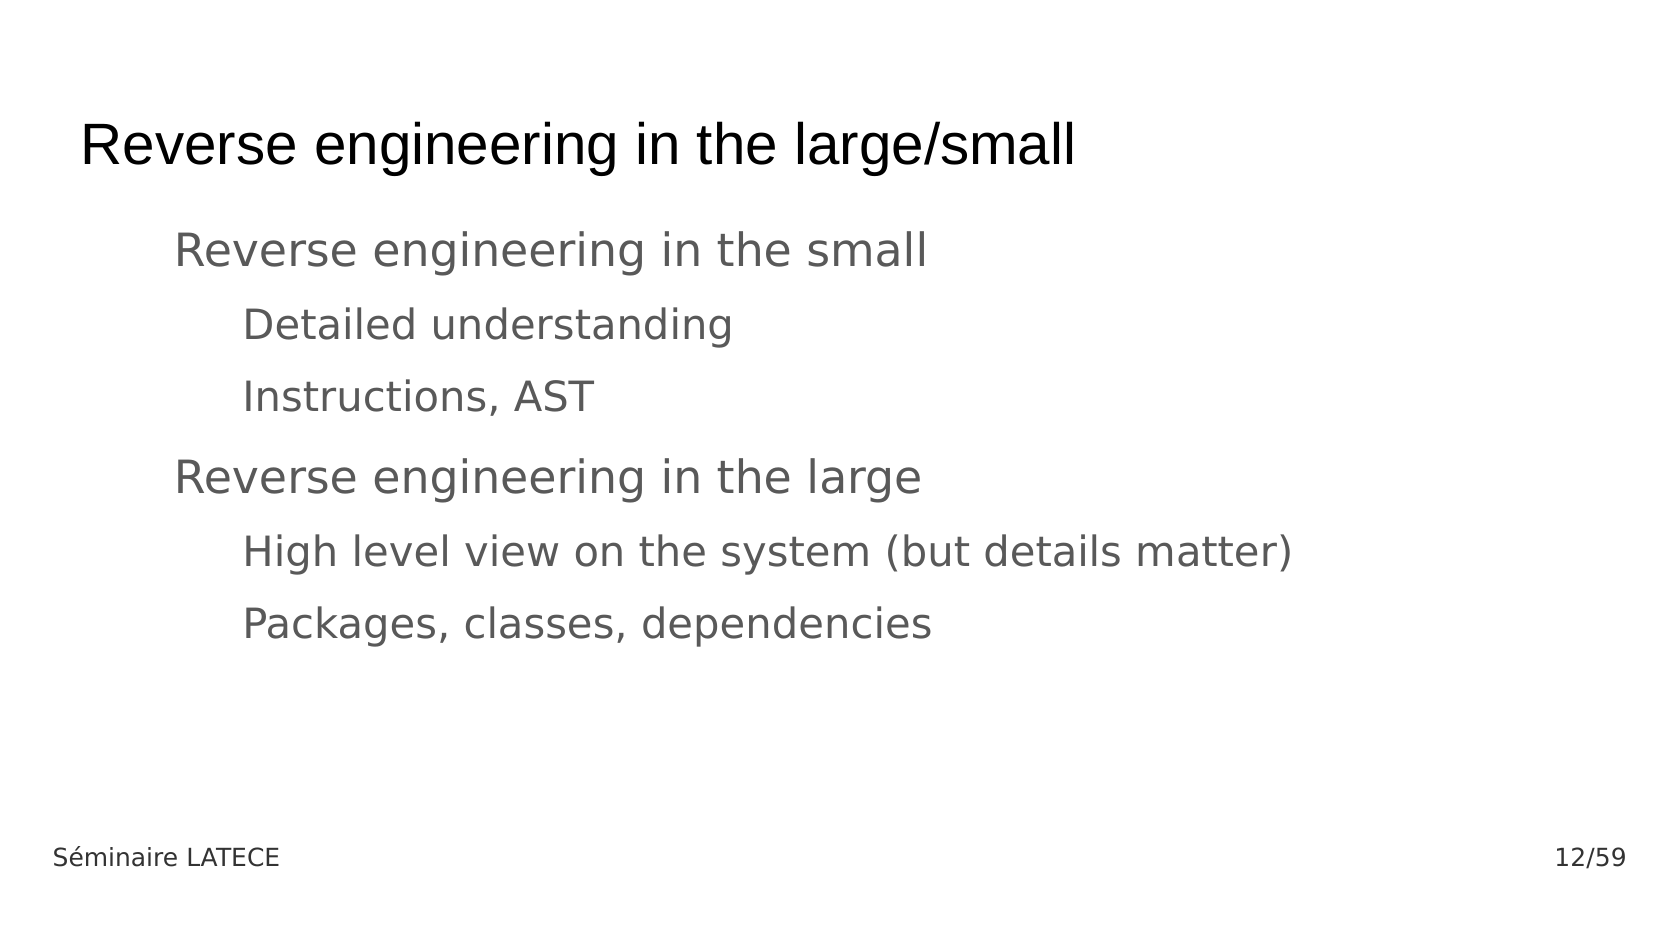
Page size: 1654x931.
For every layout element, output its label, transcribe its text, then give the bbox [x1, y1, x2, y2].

list Reverse engineering in the small Detailed understanding Instructions, AST Reverse engineering in the large High level view on the system (but details matter) Packages, classes, dependencies [157, 223, 1578, 797]
title Reverse engineering in the large/small [80, 97, 1479, 192]
